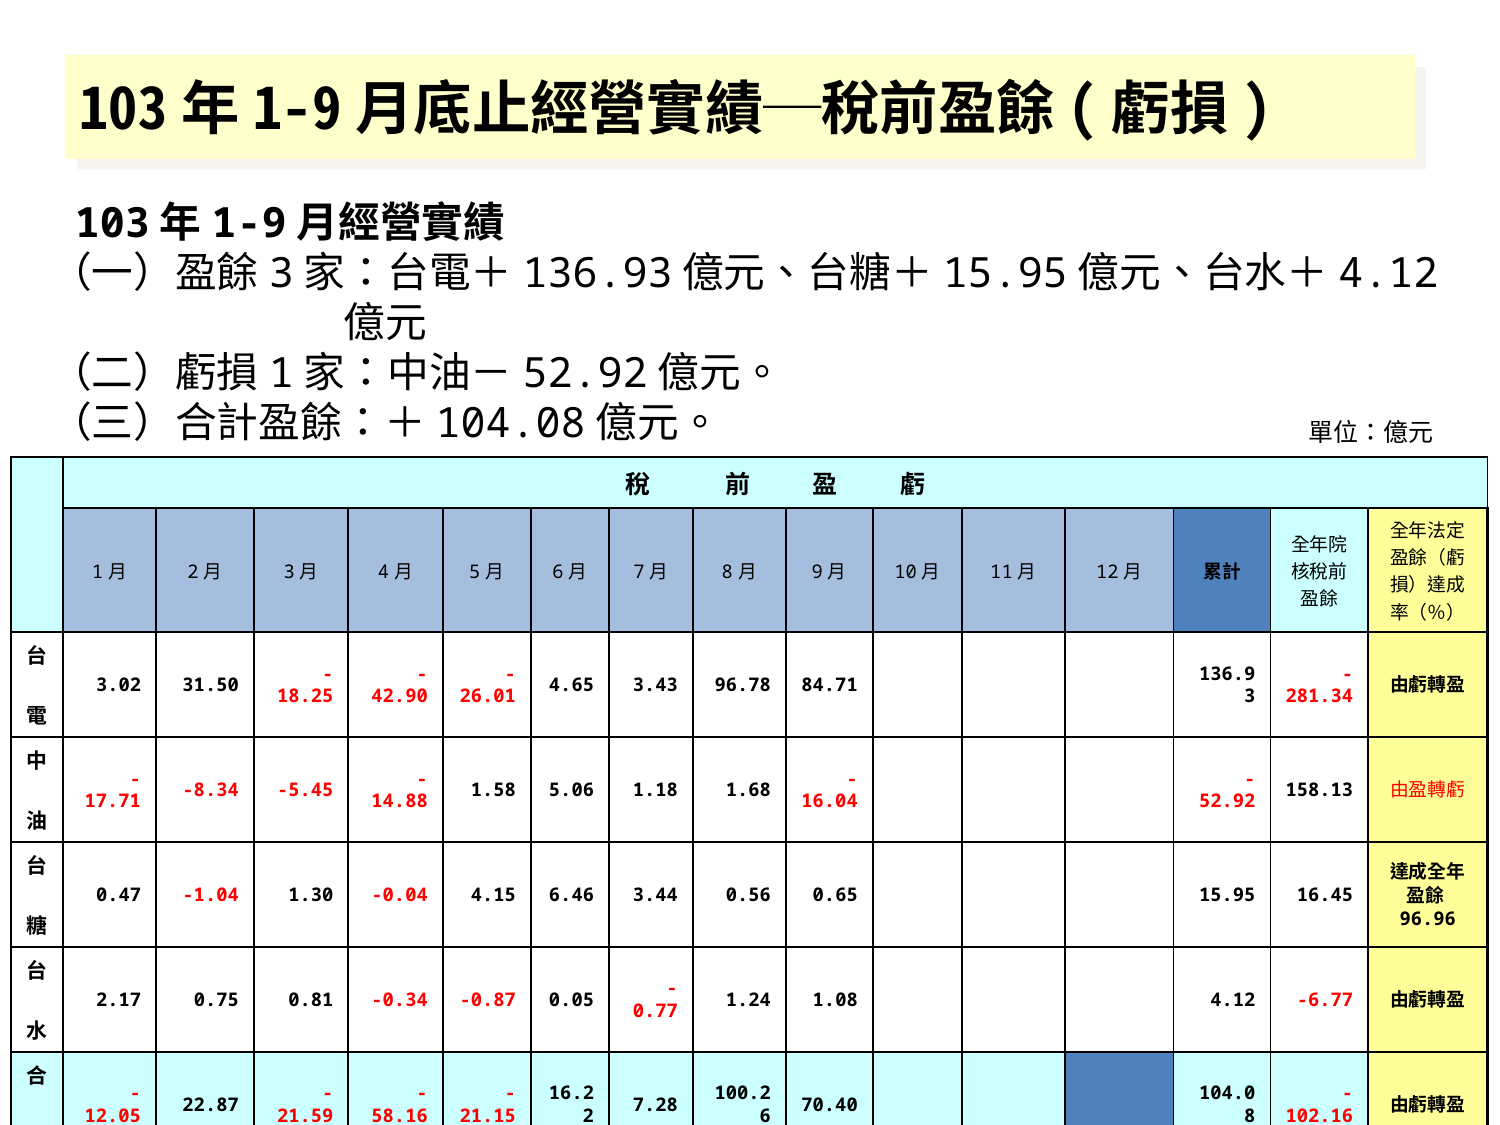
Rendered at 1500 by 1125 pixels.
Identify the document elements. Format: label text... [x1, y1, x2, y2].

table_cell -1.04 [157, 843, 253, 946]
table_cell 2.17 [64, 948, 155, 1051]
table_cell 台 電 [12, 633, 62, 736]
table_cell [874, 1053, 961, 1125]
table_cell 31.50 [157, 633, 253, 736]
table_cell -16.04 [787, 738, 872, 841]
table_cell 84.71 [787, 633, 872, 736]
table_cell 4.12 [1174, 948, 1270, 1051]
table_cell [874, 633, 961, 736]
table_cell 台 水 [12, 948, 62, 1051]
table_cell 136.93 [1174, 633, 1270, 736]
table_cell 0.56 [694, 843, 785, 946]
table_cell 11月 [963, 509, 1064, 631]
table_cell -0.34 [349, 948, 442, 1051]
table_cell 100.26 [694, 1053, 785, 1125]
table_cell -42.90 [349, 633, 442, 736]
table_cell 1.68 [694, 738, 785, 841]
table_cell -12.05 [64, 1053, 155, 1125]
table_cell 3.02 [64, 633, 155, 736]
table_cell [963, 738, 1064, 841]
table_cell [874, 948, 961, 1051]
table_cell 7.28 [610, 1053, 692, 1125]
text_box 單位：億元 [1293, 408, 1471, 454]
table_cell 全年院核稅前盈餘 [1271, 509, 1367, 631]
table_cell 16.22 [532, 1053, 608, 1125]
table_cell 6月 [532, 509, 608, 631]
table_cell -14.88 [349, 738, 442, 841]
table_cell 由虧轉盈 [1369, 1053, 1486, 1125]
table_cell 由盈轉虧 [1369, 738, 1486, 841]
table_cell -5.45 [255, 738, 347, 841]
table_cell 台 糖 [12, 843, 62, 946]
table_cell -21.15 [444, 1053, 530, 1125]
table_cell [1066, 948, 1173, 1051]
table_cell [874, 843, 961, 946]
table_cell 10月 [874, 509, 961, 631]
table_cell 6.46 [532, 843, 608, 946]
table_cell 7月 [610, 509, 692, 631]
table_cell 96.78 [694, 633, 785, 736]
table_cell -102.16 [1271, 1053, 1367, 1125]
table_cell 3.43 [610, 633, 692, 736]
slide_number <編號> [1489, 1084, 1500, 1124]
table_cell 1.18 [610, 738, 692, 841]
table_cell 104.08 [1174, 1053, 1270, 1125]
table_cell 0.81 [255, 948, 347, 1051]
table_cell 8月 [694, 509, 785, 631]
table_cell 由虧轉盈 [1369, 948, 1486, 1051]
table_cell 0.75 [157, 948, 253, 1051]
table_cell 1.08 [787, 948, 872, 1051]
table_header [12, 458, 62, 631]
table_cell -0.04 [349, 843, 442, 946]
table_cell 0.65 [787, 843, 872, 946]
title 103年1-9月底止經營實績─稅前盈餘(虧損) [64, 54, 1415, 159]
table_cell 0.47 [64, 843, 155, 946]
table_cell -281.34 [1271, 633, 1367, 736]
table_cell 合 計 [12, 1053, 62, 1125]
table_cell [963, 1053, 1064, 1125]
table_cell 158.13 [1271, 738, 1367, 841]
table_cell 全年法定盈餘（虧損）達成率（％） [1369, 509, 1486, 631]
table_cell 1月 [64, 509, 155, 631]
table_cell -0.77 [610, 948, 692, 1051]
table_cell 15.95 [1174, 843, 1270, 946]
table_cell 5月 [444, 509, 530, 631]
table_cell 1.24 [694, 948, 785, 1051]
table_cell 5.06 [532, 738, 608, 841]
table_cell 70.40 [787, 1053, 872, 1125]
table_cell -18.25 [255, 633, 347, 736]
table_cell [1066, 738, 1173, 841]
table_cell [963, 843, 1064, 946]
table_cell 中 油 [12, 738, 62, 841]
table_cell -8.34 [157, 738, 253, 841]
table_cell 1.30 [255, 843, 347, 946]
table_cell 2月 [157, 509, 253, 631]
table_cell -58.16 [349, 1053, 442, 1125]
table_cell 12月 [1066, 509, 1173, 631]
table_cell -52.92 [1174, 738, 1270, 841]
table_cell [1066, 843, 1173, 946]
table_cell 4.15 [444, 843, 530, 946]
table_cell 9月 [787, 509, 872, 631]
table_cell 累計 [1174, 509, 1270, 631]
table_cell 4月 [349, 509, 442, 631]
table_cell 3月 [255, 509, 347, 631]
table_cell [1066, 1053, 1173, 1125]
table_cell -26.01 [444, 633, 530, 736]
table_cell [1066, 633, 1173, 736]
table_cell -0.87 [444, 948, 530, 1051]
table_cell 由虧轉盈 [1369, 633, 1486, 736]
table_cell 16.45 [1271, 843, 1367, 946]
table_cell -6.77 [1271, 948, 1367, 1051]
table_cell 22.87 [157, 1053, 253, 1125]
table_header 稅 前 盈 虧 [64, 458, 1487, 507]
table_cell -17.71 [64, 738, 155, 841]
table_cell -21.59 [255, 1053, 347, 1125]
text_box 103年1-9月經營實績 （一）盈餘3家：台電＋136.93億元、台糖＋15.95億元、台水＋4.12億元 （二）虧損1家：中油－52.92億元。 （三）合計盈餘：＋104.08億元。 [35, 188, 1483, 454]
table_cell 1.58 [444, 738, 530, 841]
table_cell [963, 948, 1064, 1051]
table_cell [874, 738, 961, 841]
table_cell 達成全年盈餘96.96 [1369, 843, 1486, 946]
table_cell 0.05 [532, 948, 608, 1051]
table_cell [963, 633, 1064, 736]
table_cell 4.65 [532, 633, 608, 736]
table_cell 3.44 [610, 843, 692, 946]
